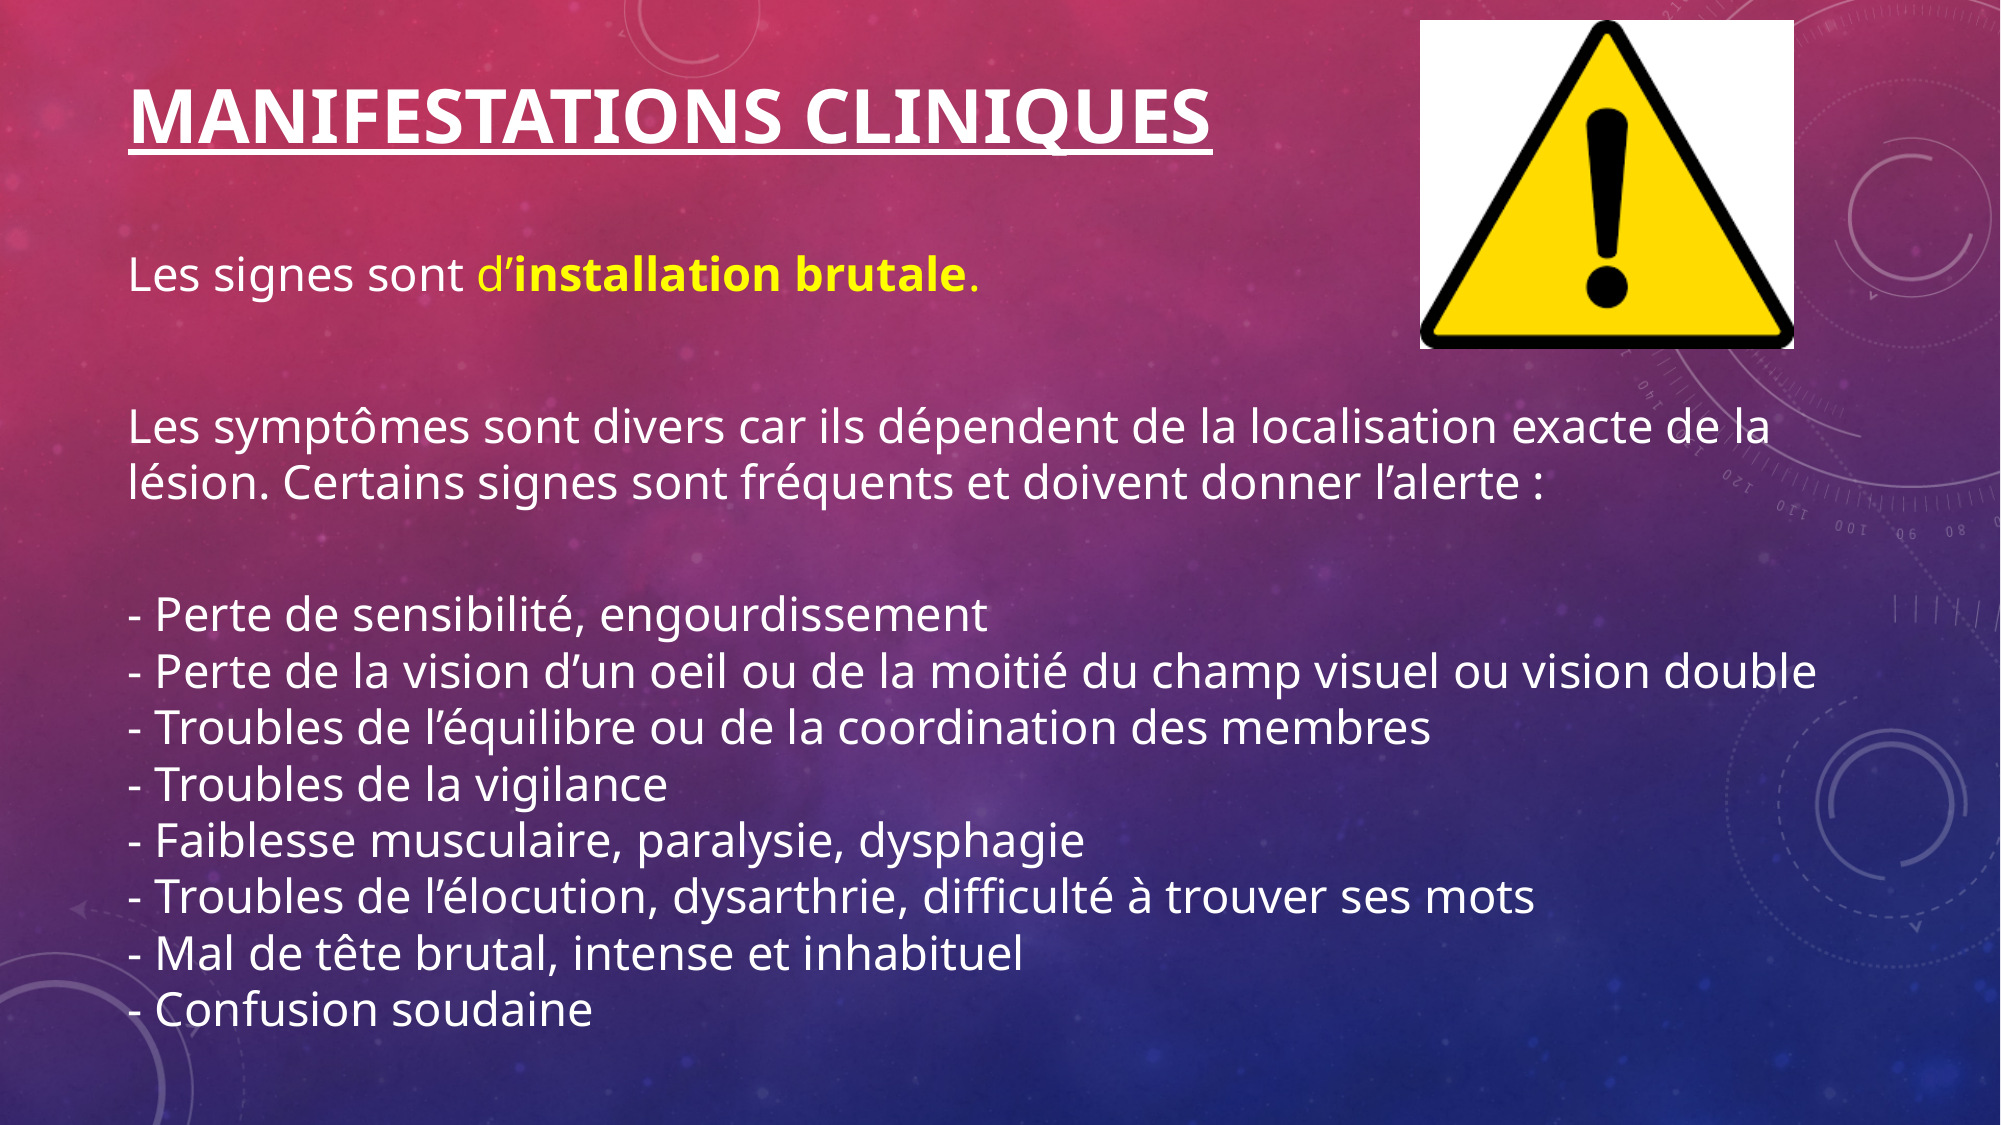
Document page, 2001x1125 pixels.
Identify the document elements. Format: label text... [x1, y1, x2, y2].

list Les signes sont d’installation brutale. Les symptômes sont divers car ils dépendent de la localisation exacte de la lésion. Certains signes sont fréquents et doivent donner l’alerte : - Perte de sensibilité, engourdissement - Perte de la vision d’un oeil ou de la moitié du champ visuel ou vision double - Troubles de l’équilibre ou de la coordination des membres - Troubles de la vigilance - Faiblesse musculaire, paralysie, dysphagie - Troubles de l’élocution, dysarthrie, difficulté à trouver ses mots - Mal de tête brutal, intense et inhabituel - Confusion soudaine [112, 230, 1903, 1051]
title Manifestations cliniques [112, 54, 1420, 173]
picture [1420, 20, 1794, 349]
